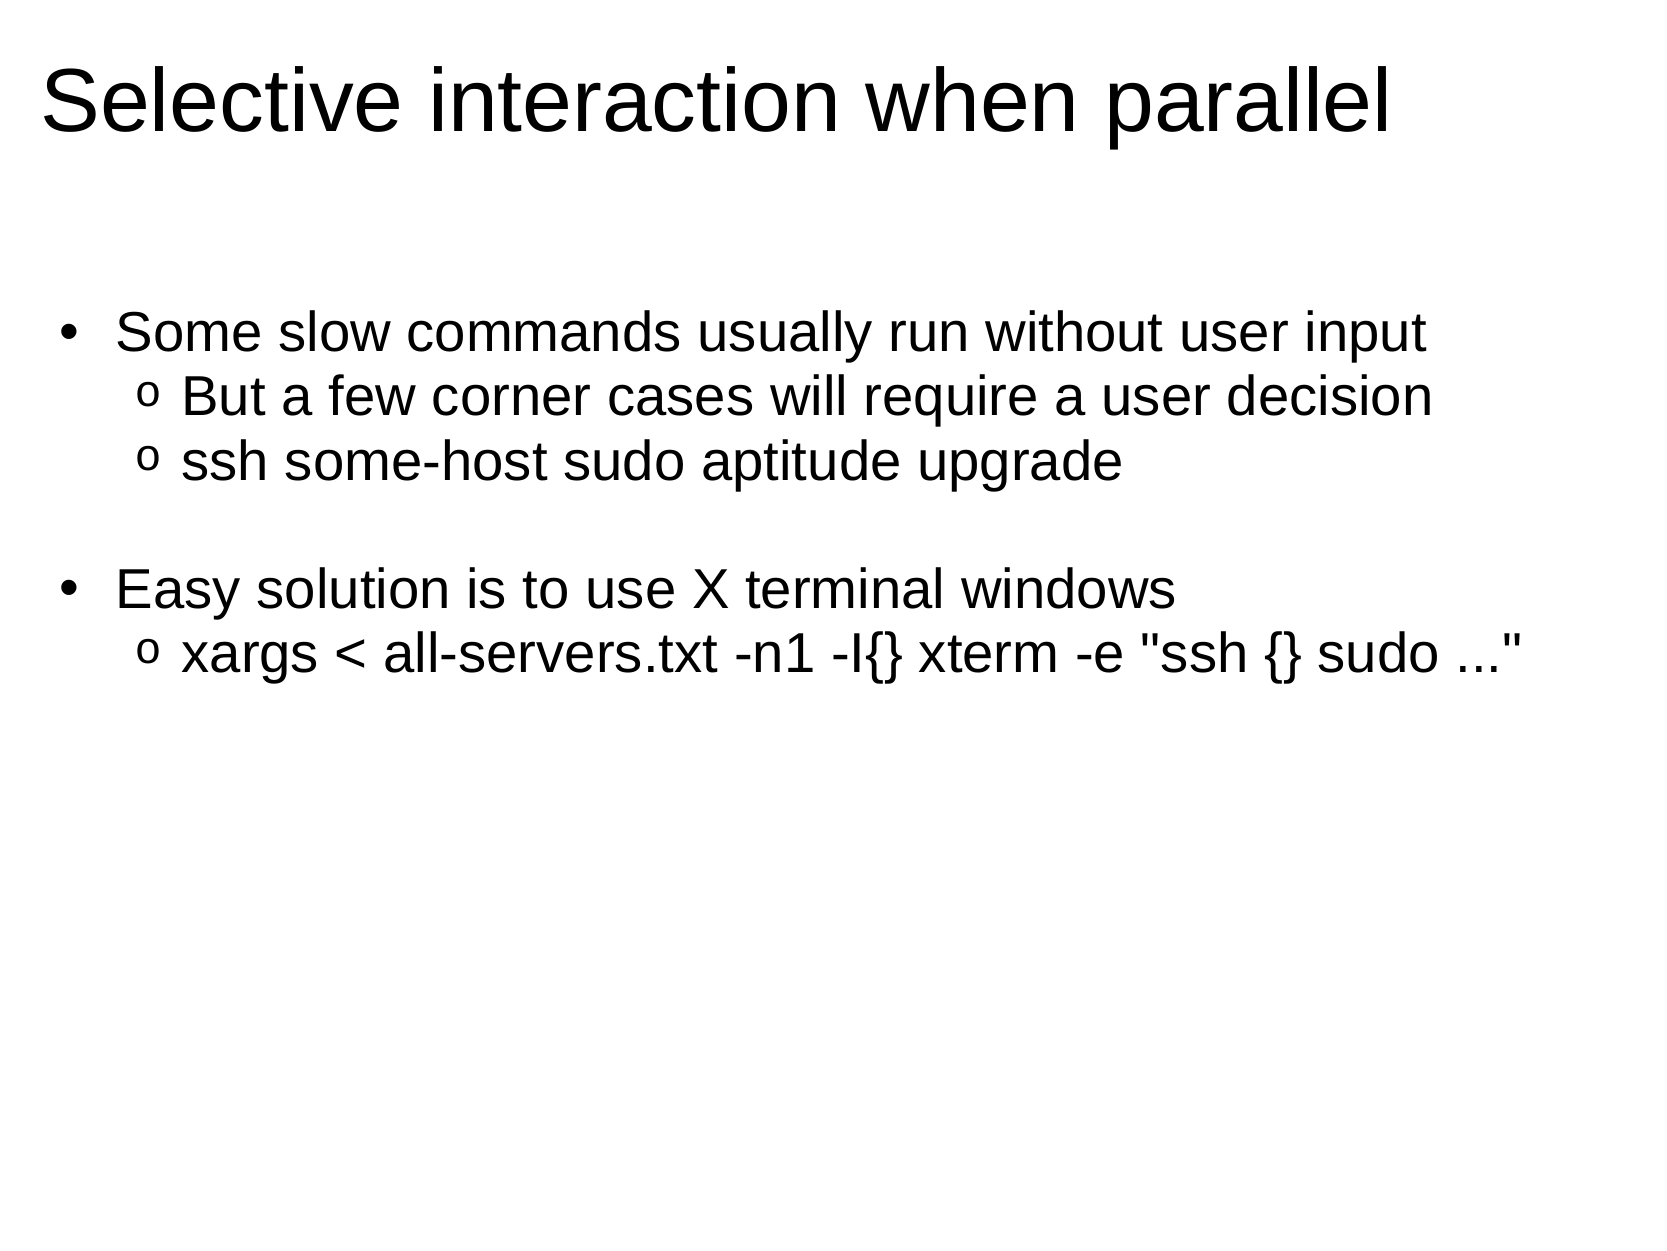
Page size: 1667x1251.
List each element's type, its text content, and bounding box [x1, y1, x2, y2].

title Selective interaction when parallel [40, 50, 1627, 201]
list Some slow commands usually run without user input But a few corner cases will require a user decision ssh some-host sudo aptitude upgrade Easy solution is to use X terminal windows xargs < all-servers.txt -n1 -I{} xterm -e "ssh {} sudo ..." [40, 300, 1626, 1238]
